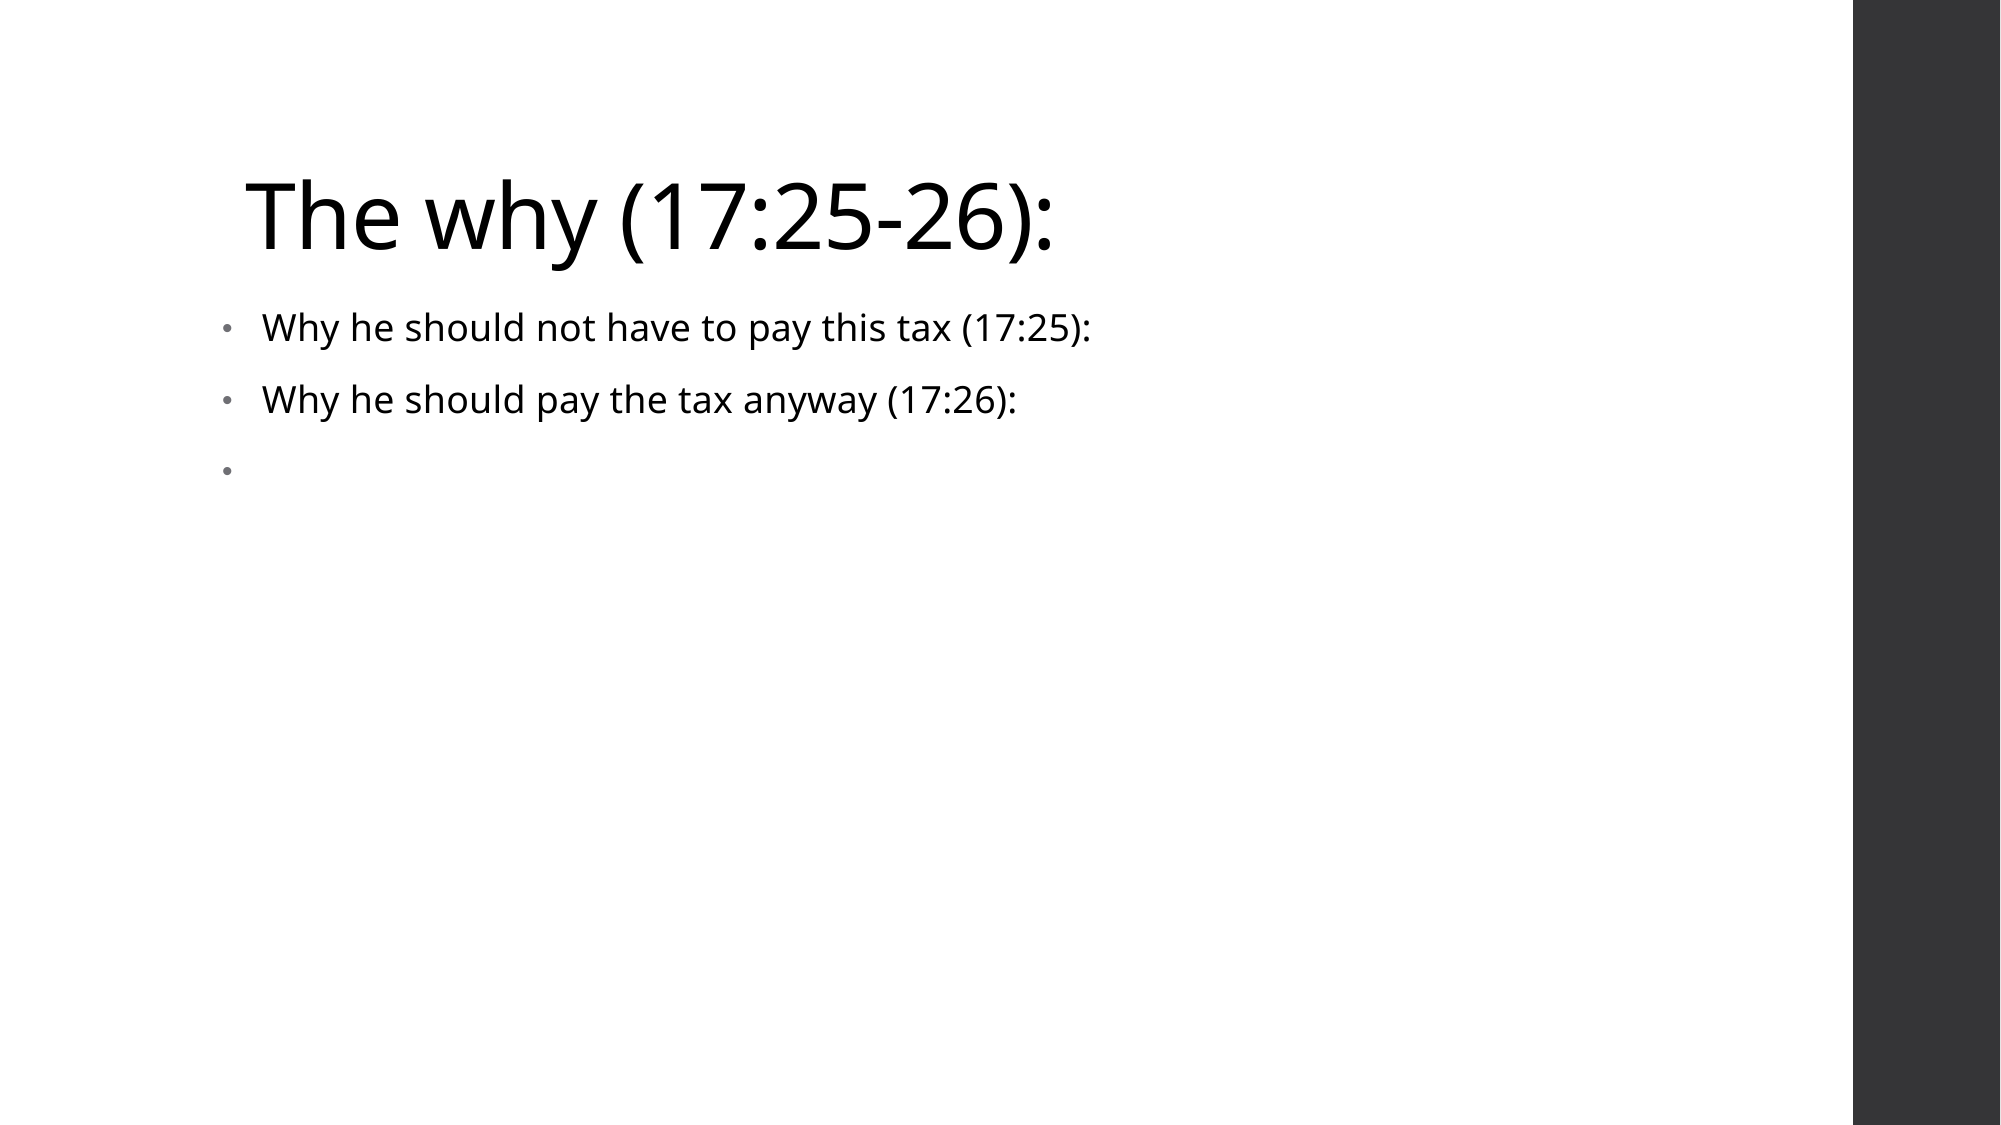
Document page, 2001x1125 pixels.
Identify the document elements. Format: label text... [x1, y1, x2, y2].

list Why he should not have to pay this tax (17:25): Why he should pay the tax anyway (17:26): [206, 299, 1617, 1014]
title The why (17:25-26): [206, 60, 1797, 278]
